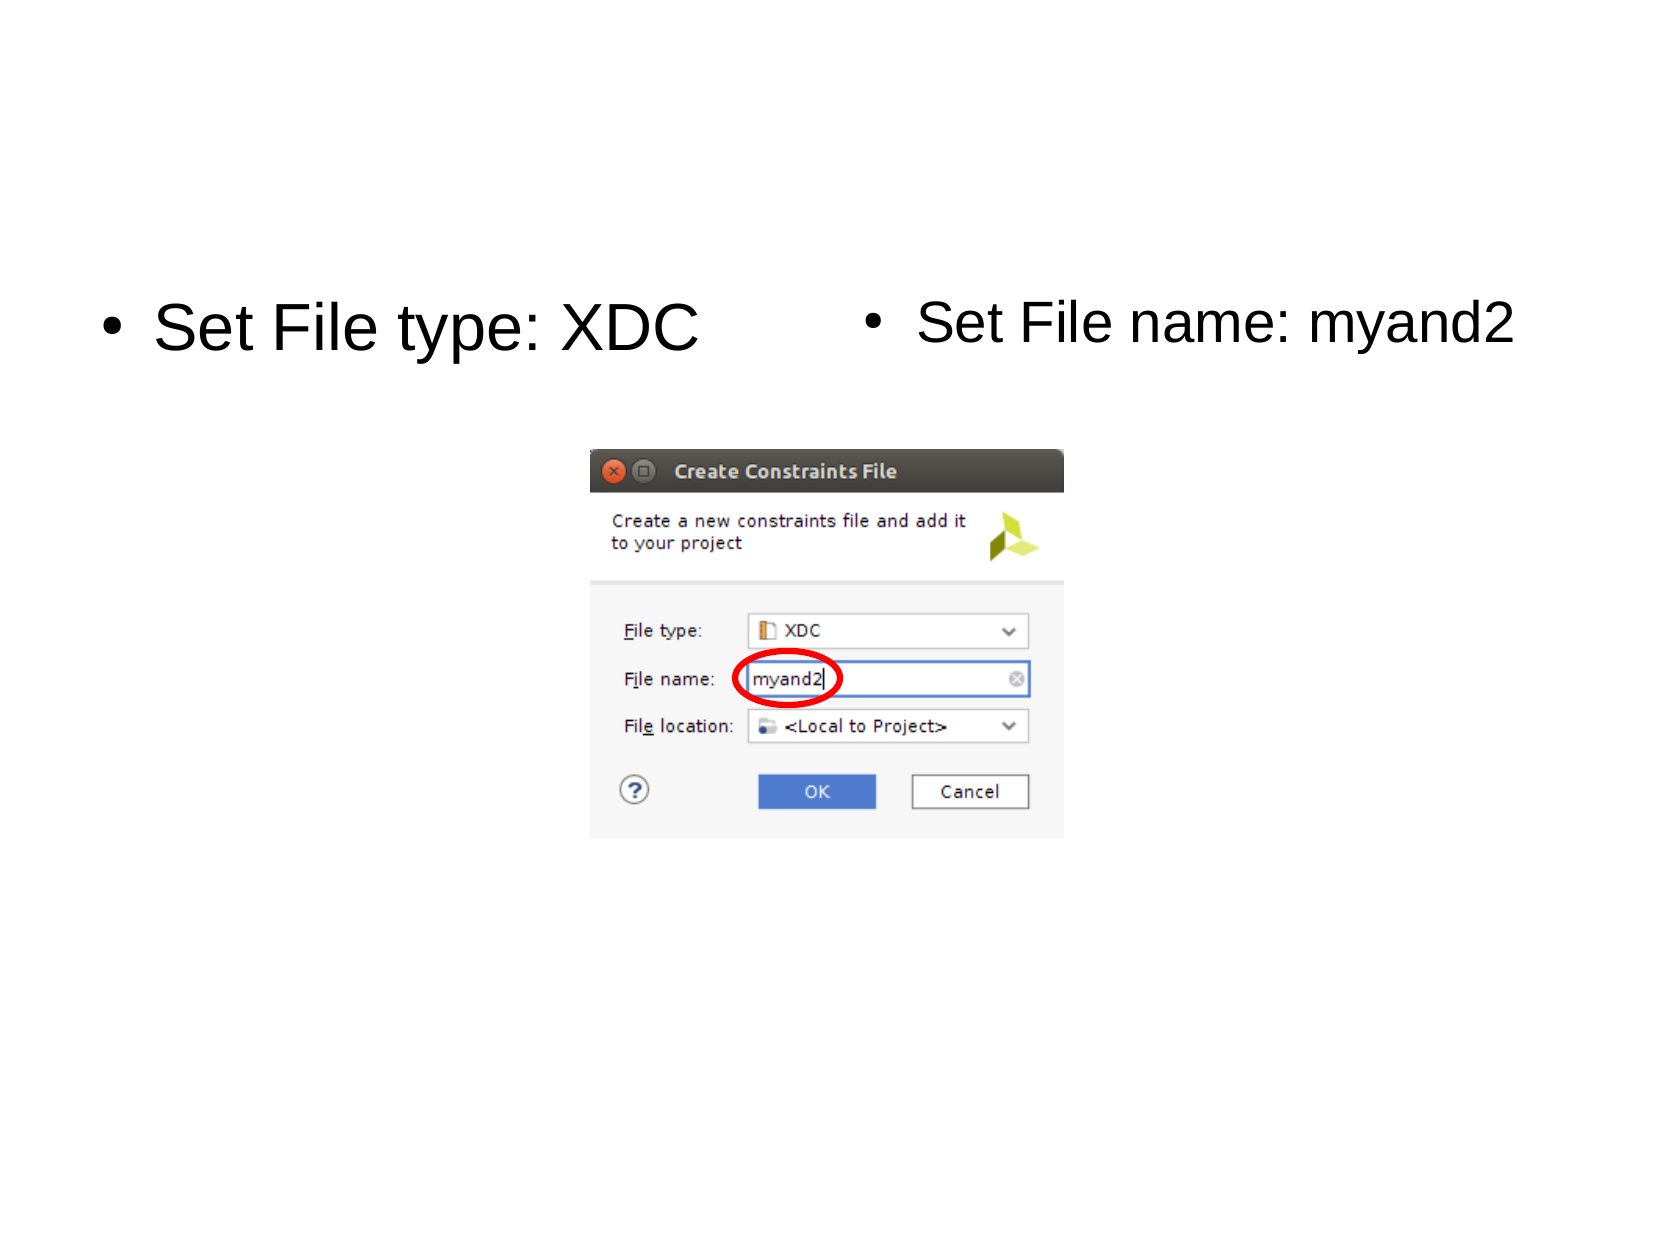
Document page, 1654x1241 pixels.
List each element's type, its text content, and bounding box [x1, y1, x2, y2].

picture [590, 449, 1064, 839]
list Set File name: myand2 [845, 290, 1572, 1010]
list Set File type: XDC [82, 290, 809, 1010]
